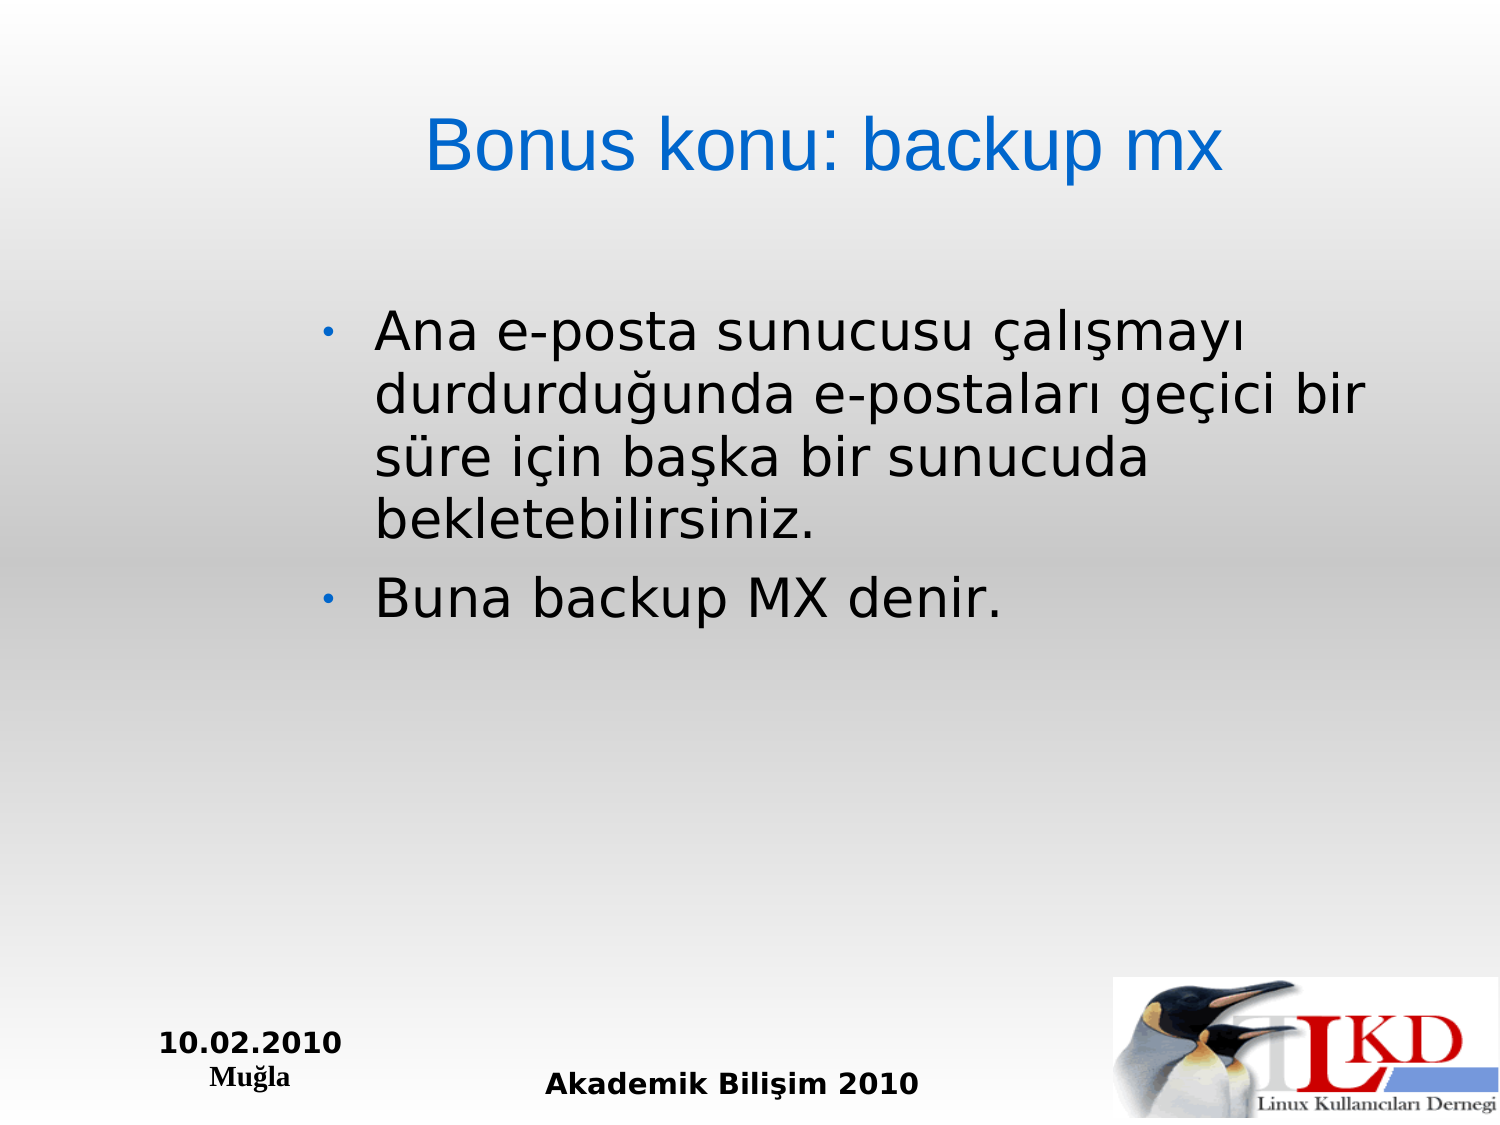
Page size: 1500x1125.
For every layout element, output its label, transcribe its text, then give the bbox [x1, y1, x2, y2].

title Bonus konu: backup mx [224, 49, 1425, 238]
list Ana e-posta sunucusu çalışmayı durdurduğunda e-postaları geçici bir süre için başka bir sunucuda bekletebilirsiniz. Buna backup MX denir. [224, 299, 1425, 975]
picture [1113, 977, 1499, 1118]
